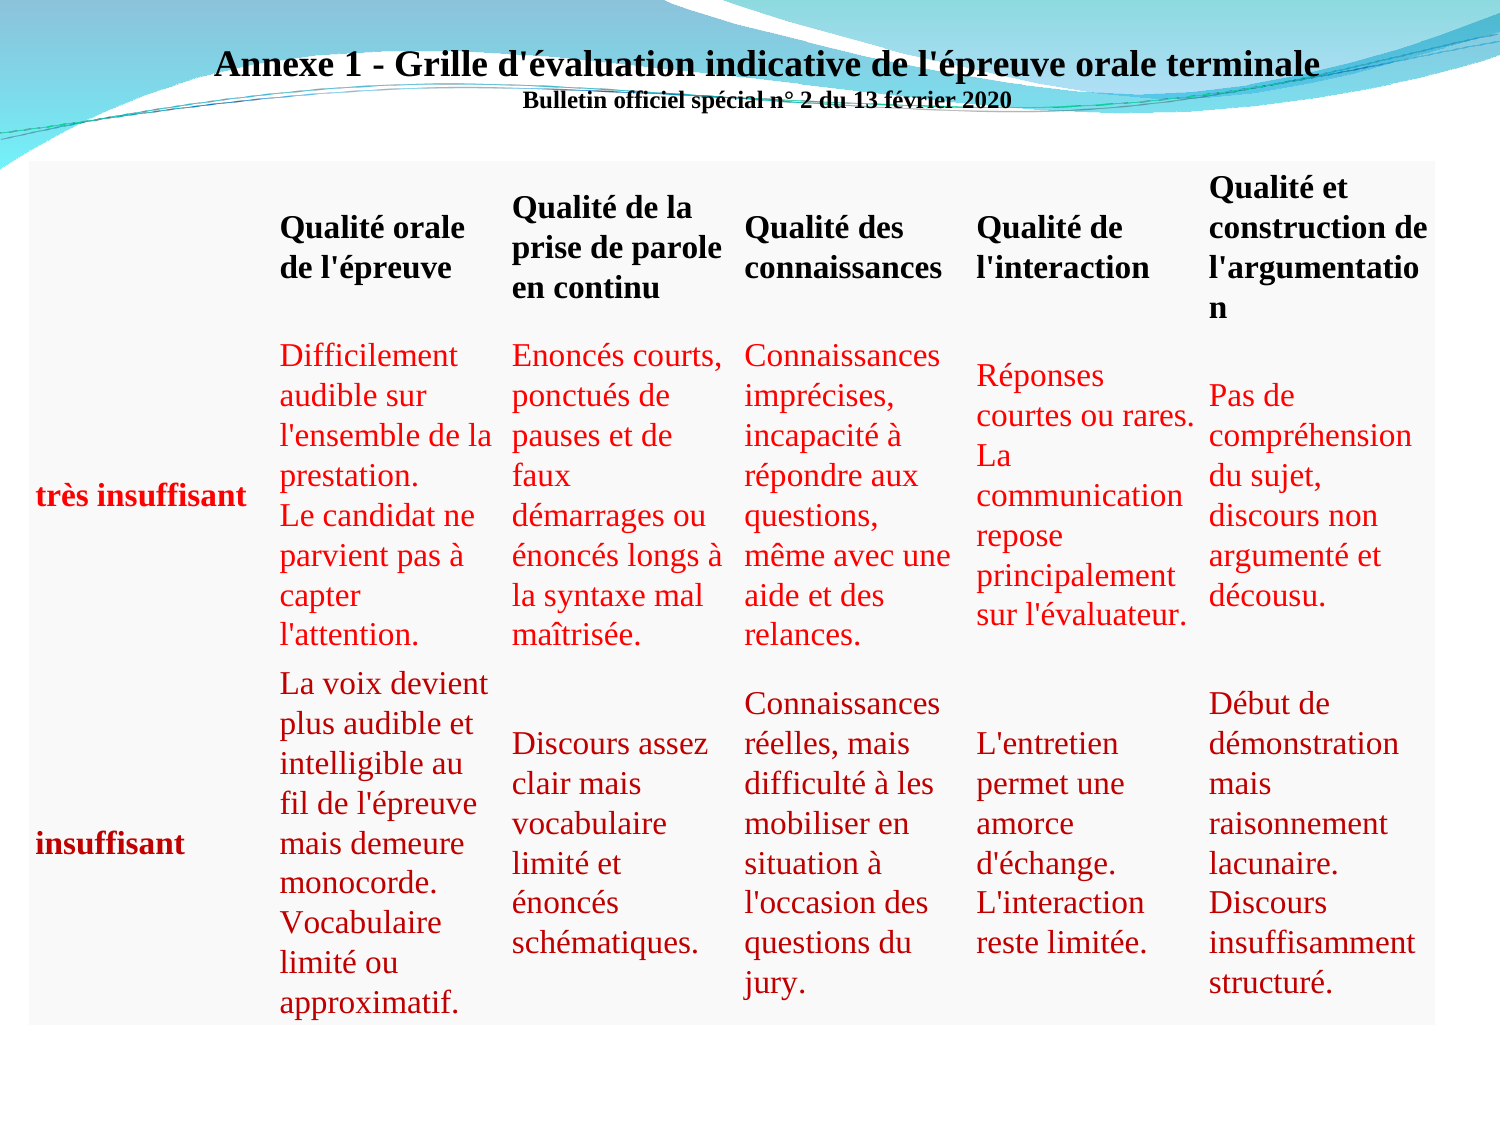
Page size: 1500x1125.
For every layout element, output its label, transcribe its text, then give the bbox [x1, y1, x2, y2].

table_cell insuffisant [29, 657, 274, 1025]
table_header Qualité orale de l'épreuve [274, 161, 506, 329]
picture [0, 33, 1500, 140]
table_cell Pas de compréhension du sujet, discours non argumenté et décousu. [1203, 329, 1435, 657]
table_header Qualité de l'interaction [971, 161, 1203, 329]
table_header Qualité et construction de l'argumentation [1203, 161, 1435, 329]
text_box Annexe 1 - Grille d'évaluation indicative de l'épreuve orale terminale Bulletin officiel spécial n° 2 du 13 février 2020 [135, 38, 1400, 146]
table_cell Réponses courtes ou rares. La communication repose principalement sur l'évaluateur. [971, 329, 1203, 657]
table_header Qualité des connaissances [738, 161, 971, 329]
table_cell Connaissances réelles, mais difficulté à les mobiliser en situation à l'occasion des questions du jury. [738, 657, 971, 1025]
table_cell très insuffisant [29, 329, 274, 657]
table_cell Difficilement audible sur l'ensemble de la prestation. Le candidat ne parvient pas à capter l'attention. [274, 329, 506, 657]
table_cell Enoncés courts, ponctués de pauses et de faux démarrages ou énoncés longs à la syntaxe mal maîtrisée. [506, 329, 738, 657]
table_header Qualité de la prise de parole en continu [506, 161, 738, 329]
table_cell L'entretien permet une amorce d'échange. L'interaction reste limitée. [971, 657, 1203, 1025]
table_cell Discours assez clair mais vocabulaire limité et énoncés schématiques. [506, 657, 738, 1025]
table_cell Connaissances imprécises, incapacité à répondre aux questions, même avec une aide et des relances. [738, 329, 971, 657]
table_header [29, 161, 274, 329]
table_cell Début de démonstration mais raisonnement lacunaire. Discours insuffisamment structuré. [1203, 657, 1435, 1025]
table_cell La voix devient plus audible et intelligible au fil de l'épreuve mais demeure monocorde. Vocabulaire limité ou approximatif. [274, 657, 506, 1025]
